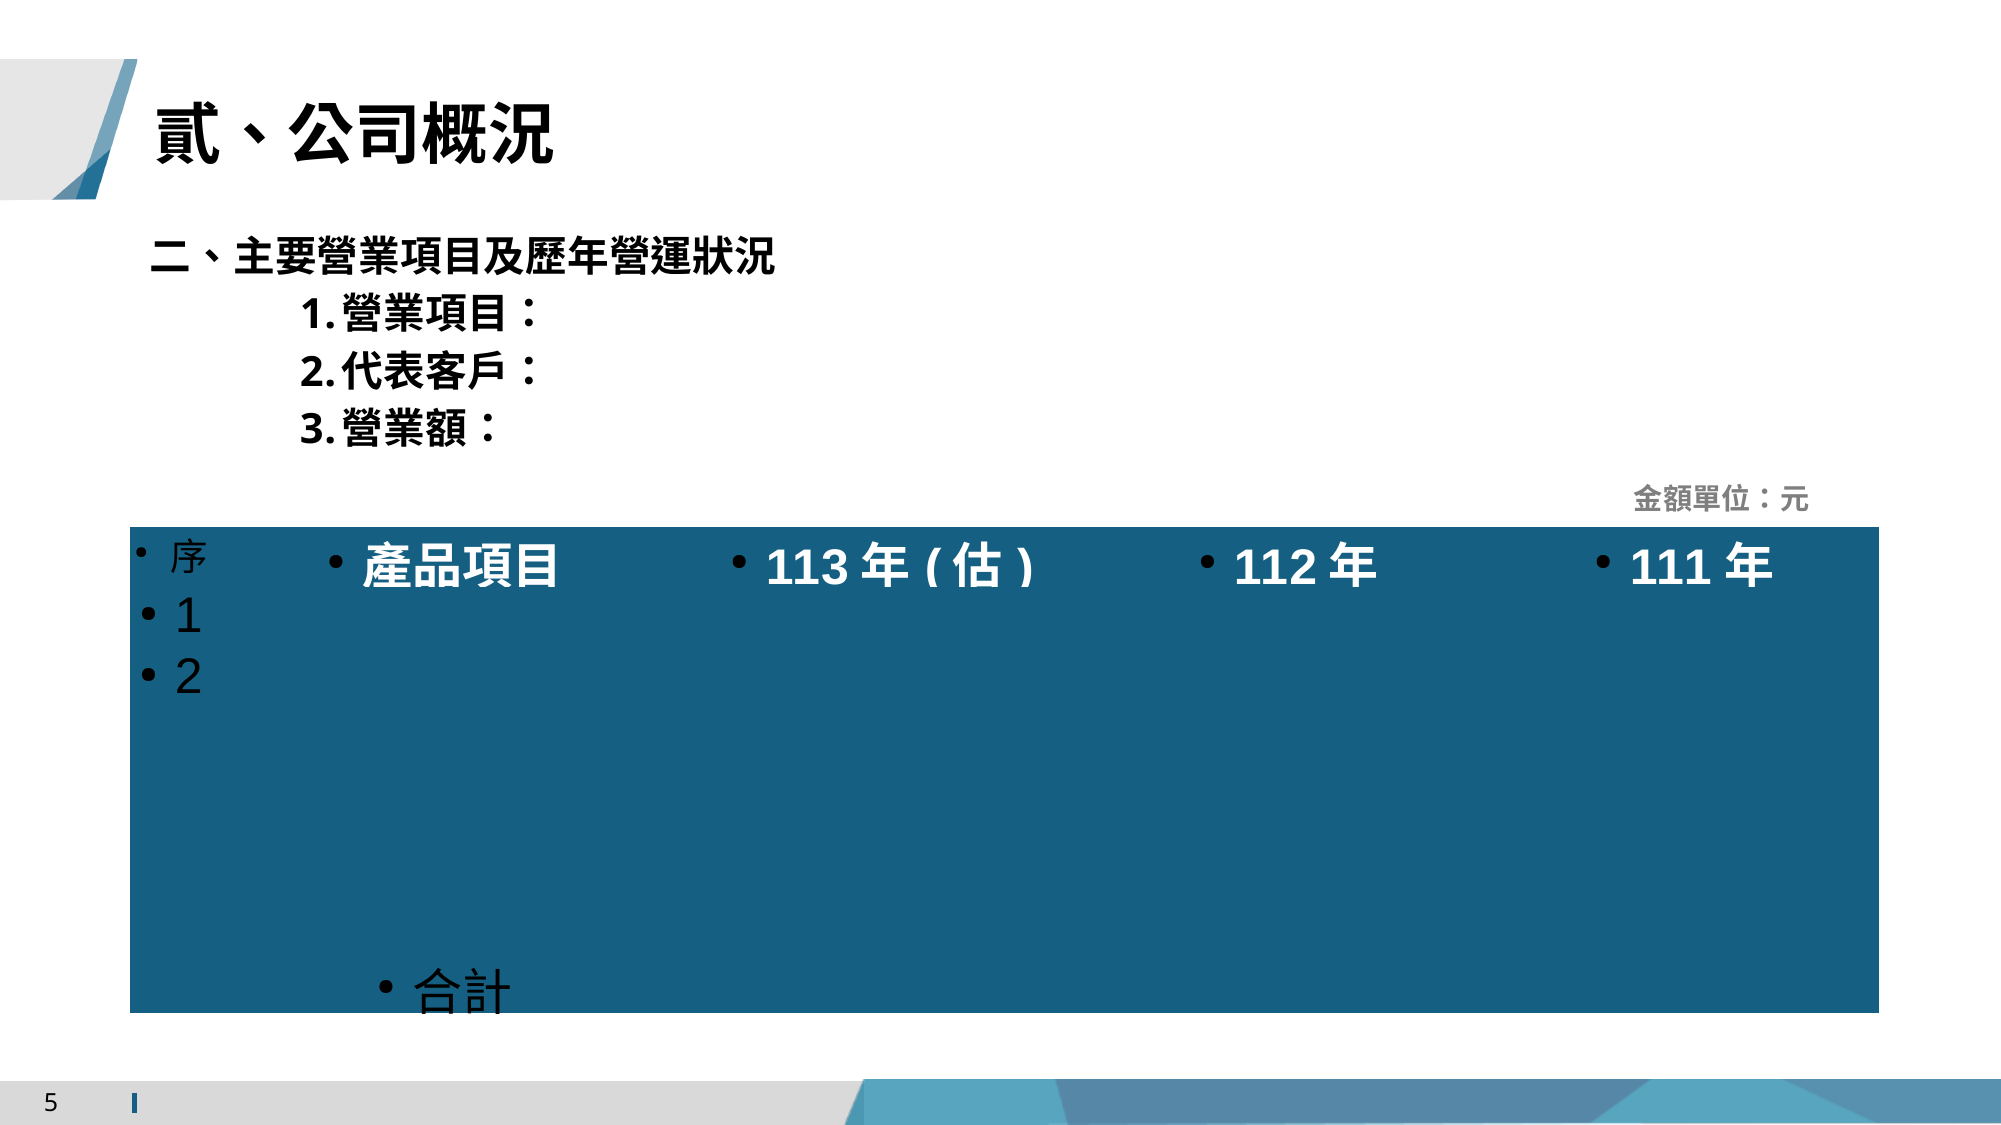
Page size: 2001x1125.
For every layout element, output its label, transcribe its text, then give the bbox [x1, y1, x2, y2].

table_cell [677, 770, 1087, 831]
table_cell 2 [130, 648, 212, 709]
table_header 產品項目 [212, 527, 677, 587]
table_cell [1489, 709, 1879, 770]
table_cell [212, 831, 677, 892]
table_header 112年 [1087, 527, 1489, 587]
table_cell [1087, 709, 1489, 770]
table_cell [212, 587, 677, 648]
table_cell [677, 831, 1087, 892]
table_cell [130, 892, 212, 952]
table_cell [1087, 892, 1489, 952]
table_cell [212, 770, 677, 831]
table_cell 合計 [426, 997, 449, 1008]
table_cell [677, 587, 1087, 648]
table_cell 合計 [471, 1000, 480, 1008]
table_cell [677, 709, 1087, 770]
table_cell [677, 648, 1087, 709]
table_cell [1087, 770, 1489, 831]
table_cell [130, 770, 212, 831]
table_cell [677, 892, 1087, 952]
table_header 序 [130, 527, 212, 587]
text_box 二、主要營業項目及歷年營運狀況 營業項目： 代表客戶： 營業額： [134, 214, 1866, 458]
table_cell [1087, 952, 1489, 1013]
table_header 產品項目 [369, 575, 389, 587]
table_header 產品項目 [525, 550, 548, 556]
table_cell [677, 952, 1087, 1013]
table_cell 合計 [212, 952, 677, 1013]
table_cell [1489, 892, 1879, 952]
text_box 5 [28, 1073, 106, 1125]
table_header 113年(估) [677, 527, 1087, 587]
table_cell [1489, 648, 1879, 709]
table_cell [1489, 587, 1879, 648]
table_cell [212, 648, 677, 709]
table_cell [212, 892, 677, 952]
table_cell [1489, 952, 1879, 1013]
table_cell [1087, 587, 1489, 648]
text_box 金額單位：元 [1618, 467, 1880, 520]
table_cell [1087, 648, 1489, 709]
table_header 產品項目 [525, 561, 548, 567]
table_cell [130, 709, 212, 770]
table_cell [130, 831, 212, 892]
table_cell [130, 952, 212, 1013]
table_header 111年 [1489, 527, 1879, 587]
table_cell [1489, 770, 1879, 831]
table_cell 1 [130, 587, 212, 648]
table_cell [1087, 831, 1489, 892]
table_cell [212, 709, 677, 770]
text_box 貳、公司概況 [139, 93, 1915, 171]
table_cell [1489, 831, 1879, 892]
table_header 產品項目 [525, 573, 548, 579]
table_header 產品項目 [486, 579, 504, 587]
